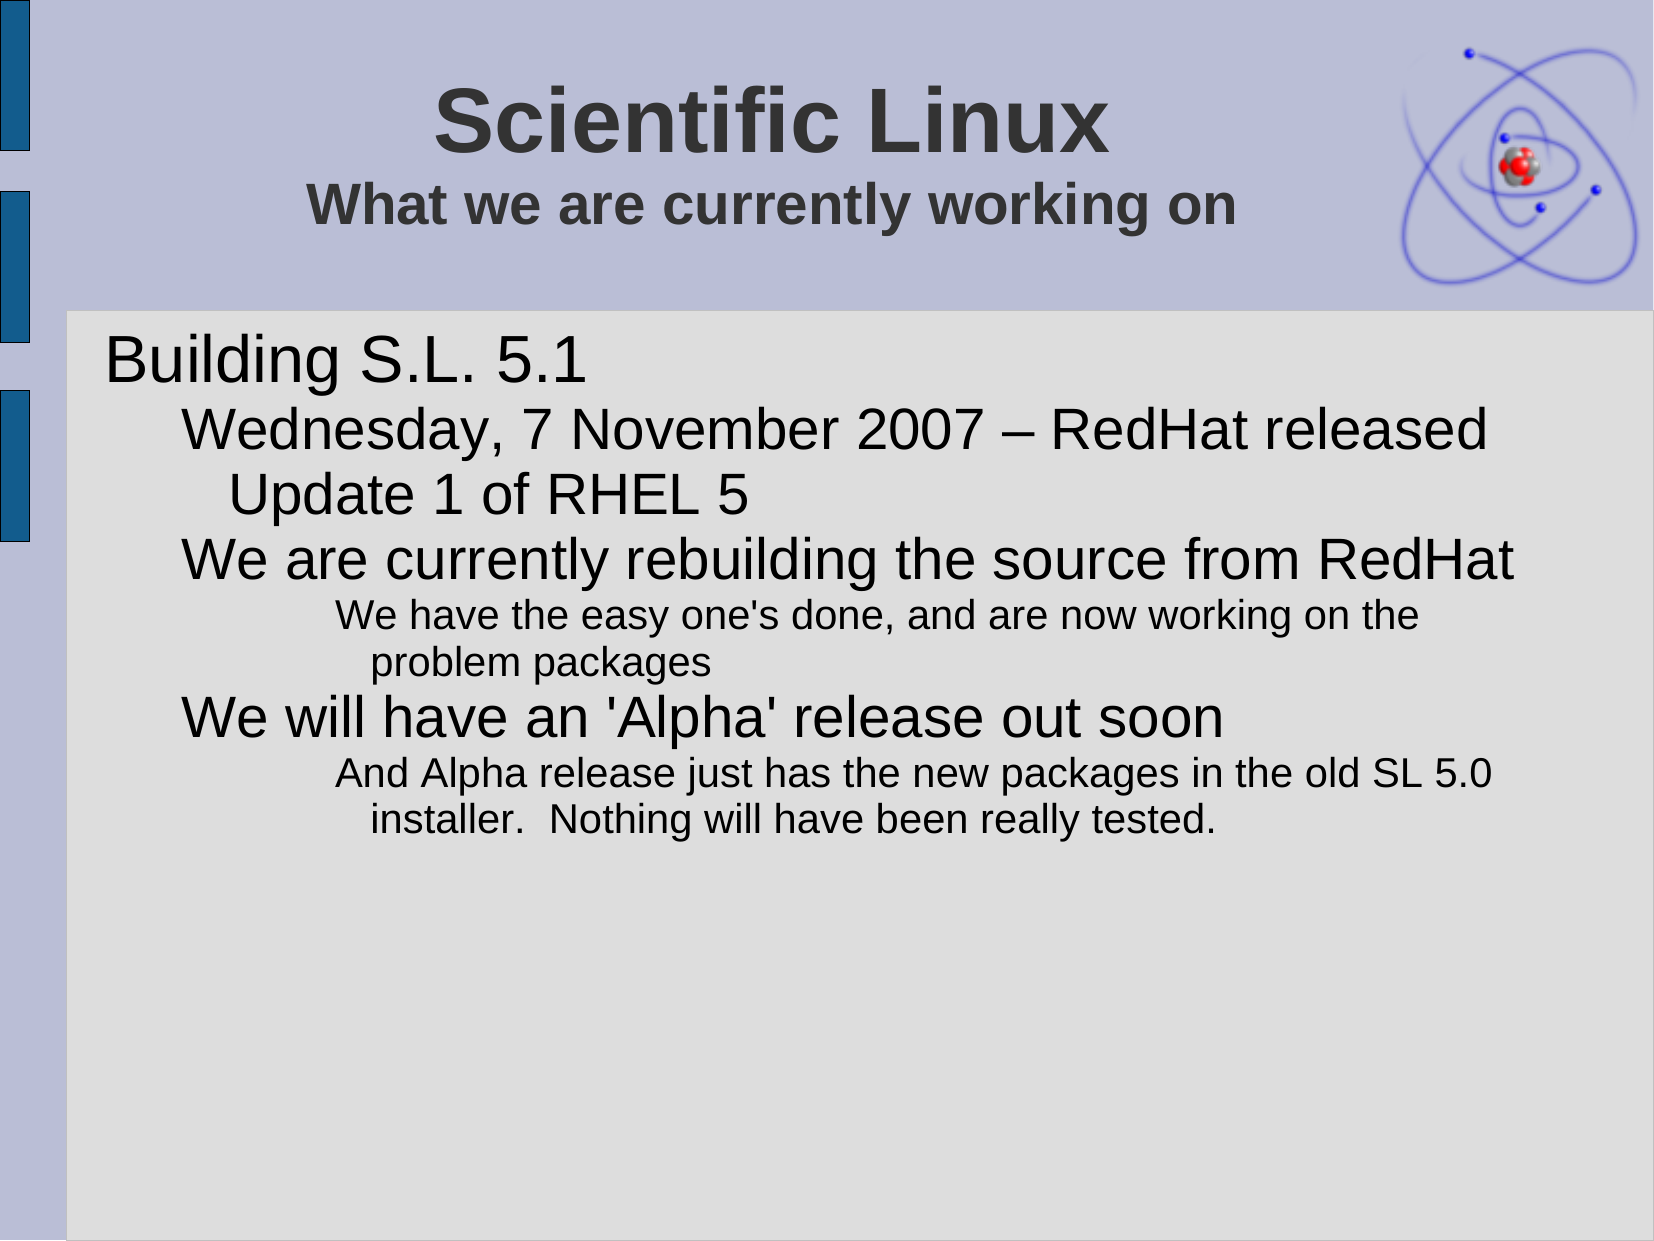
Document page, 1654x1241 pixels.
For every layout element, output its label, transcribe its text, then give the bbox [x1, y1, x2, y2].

list Building S.L. 5.1 Wednesday, 7 November 2007 – RedHat released Update 1 of RHEL 5 We are currently rebuilding the source from RedHat We have the easy one's done, and are now working on the problem packages We will have an 'Alpha' release out soon And Alpha release just has the new packages in the old SL 5.0 installer. Nothing will have been really tested. [86, 321, 1576, 1045]
picture [1386, 33, 1654, 301]
title Scientific Linux What we are currently working on [82, 39, 1386, 267]
